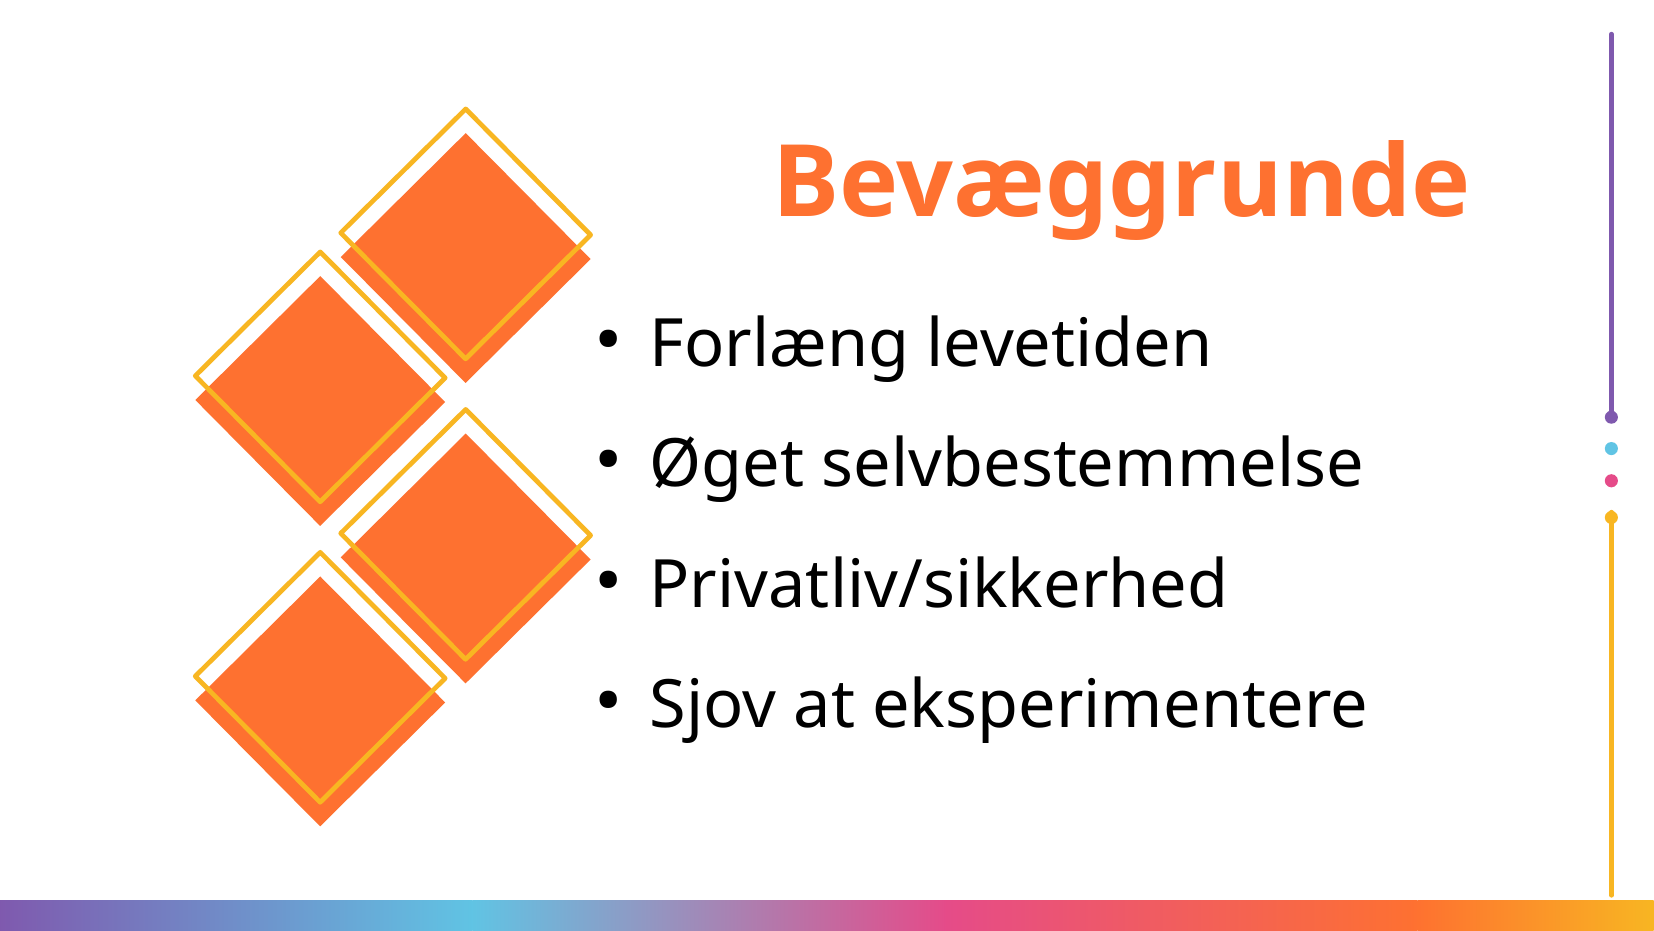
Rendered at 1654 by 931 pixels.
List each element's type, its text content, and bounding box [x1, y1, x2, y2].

list Forlæng levetiden Øget selvbestemmelse Privatliv/sikkerhed Sjov at eksperimentere [578, 295, 1565, 827]
title Bevæggrunde [767, 88, 1477, 266]
